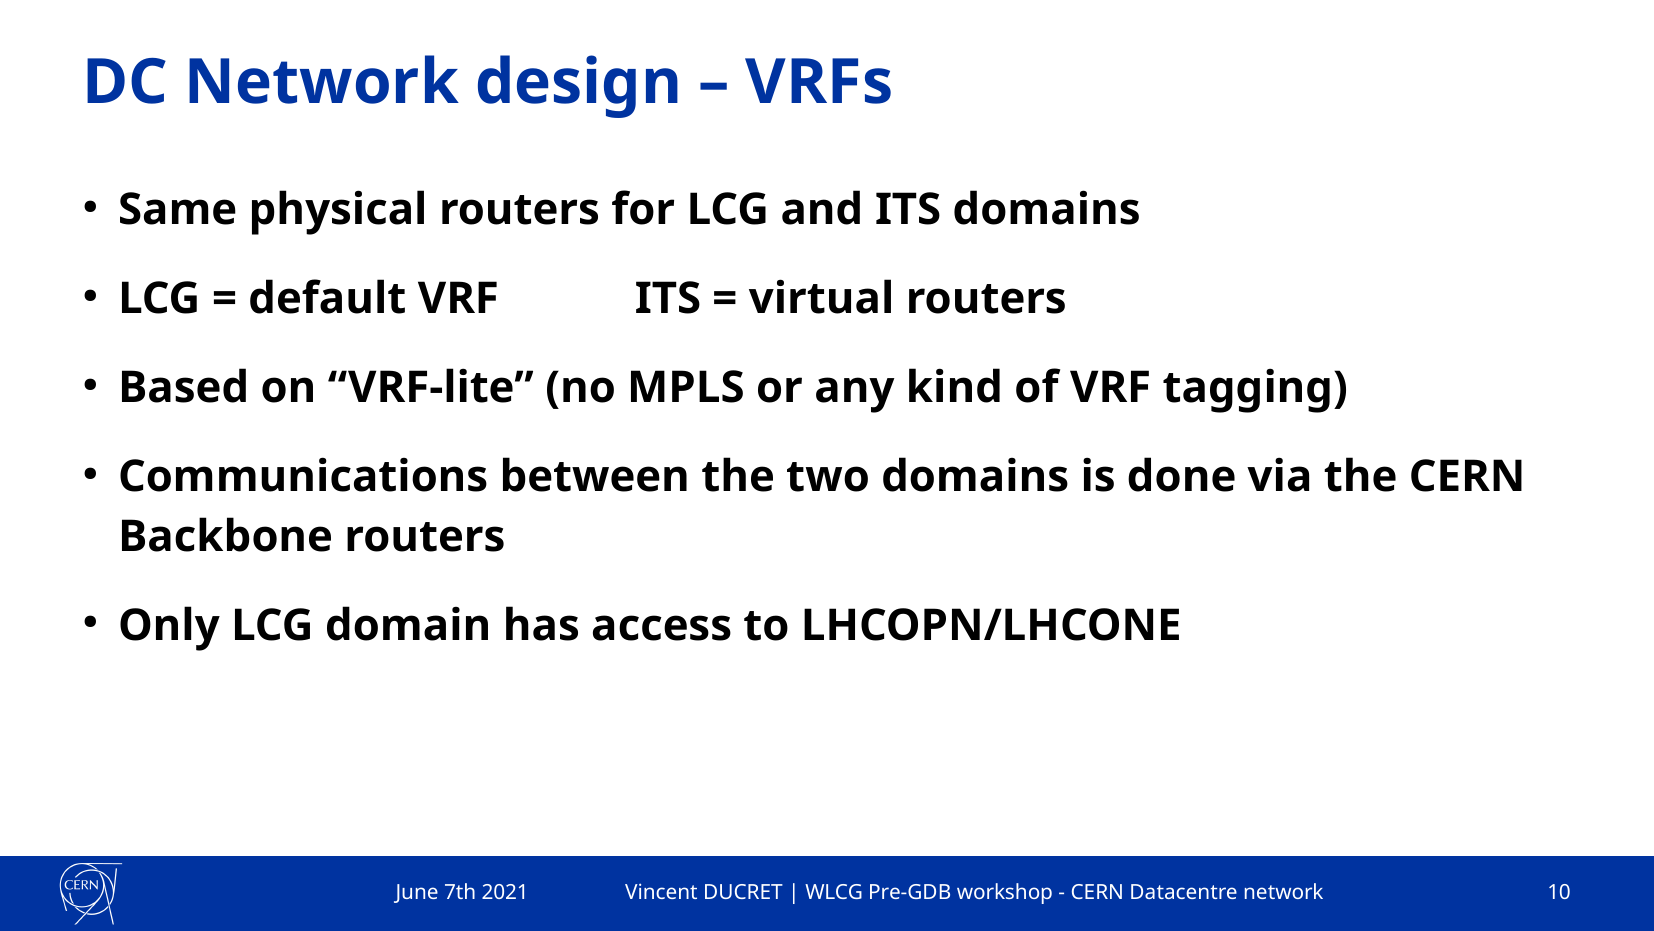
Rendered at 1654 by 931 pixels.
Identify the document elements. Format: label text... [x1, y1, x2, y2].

picture [56, 859, 127, 928]
list Same physical routers for LCG and ITS domains LCG = default VRF ITS = virtual routers Based on “VRF-lite” (no MPLS or any kind of VRF tagging) Communications between the two domains is done via the CERN Backbone routers Only LCG domain has access to LHCOPN/LHCONE [82, 177, 1530, 795]
title DC Network design – VRFs [82, 37, 1571, 193]
